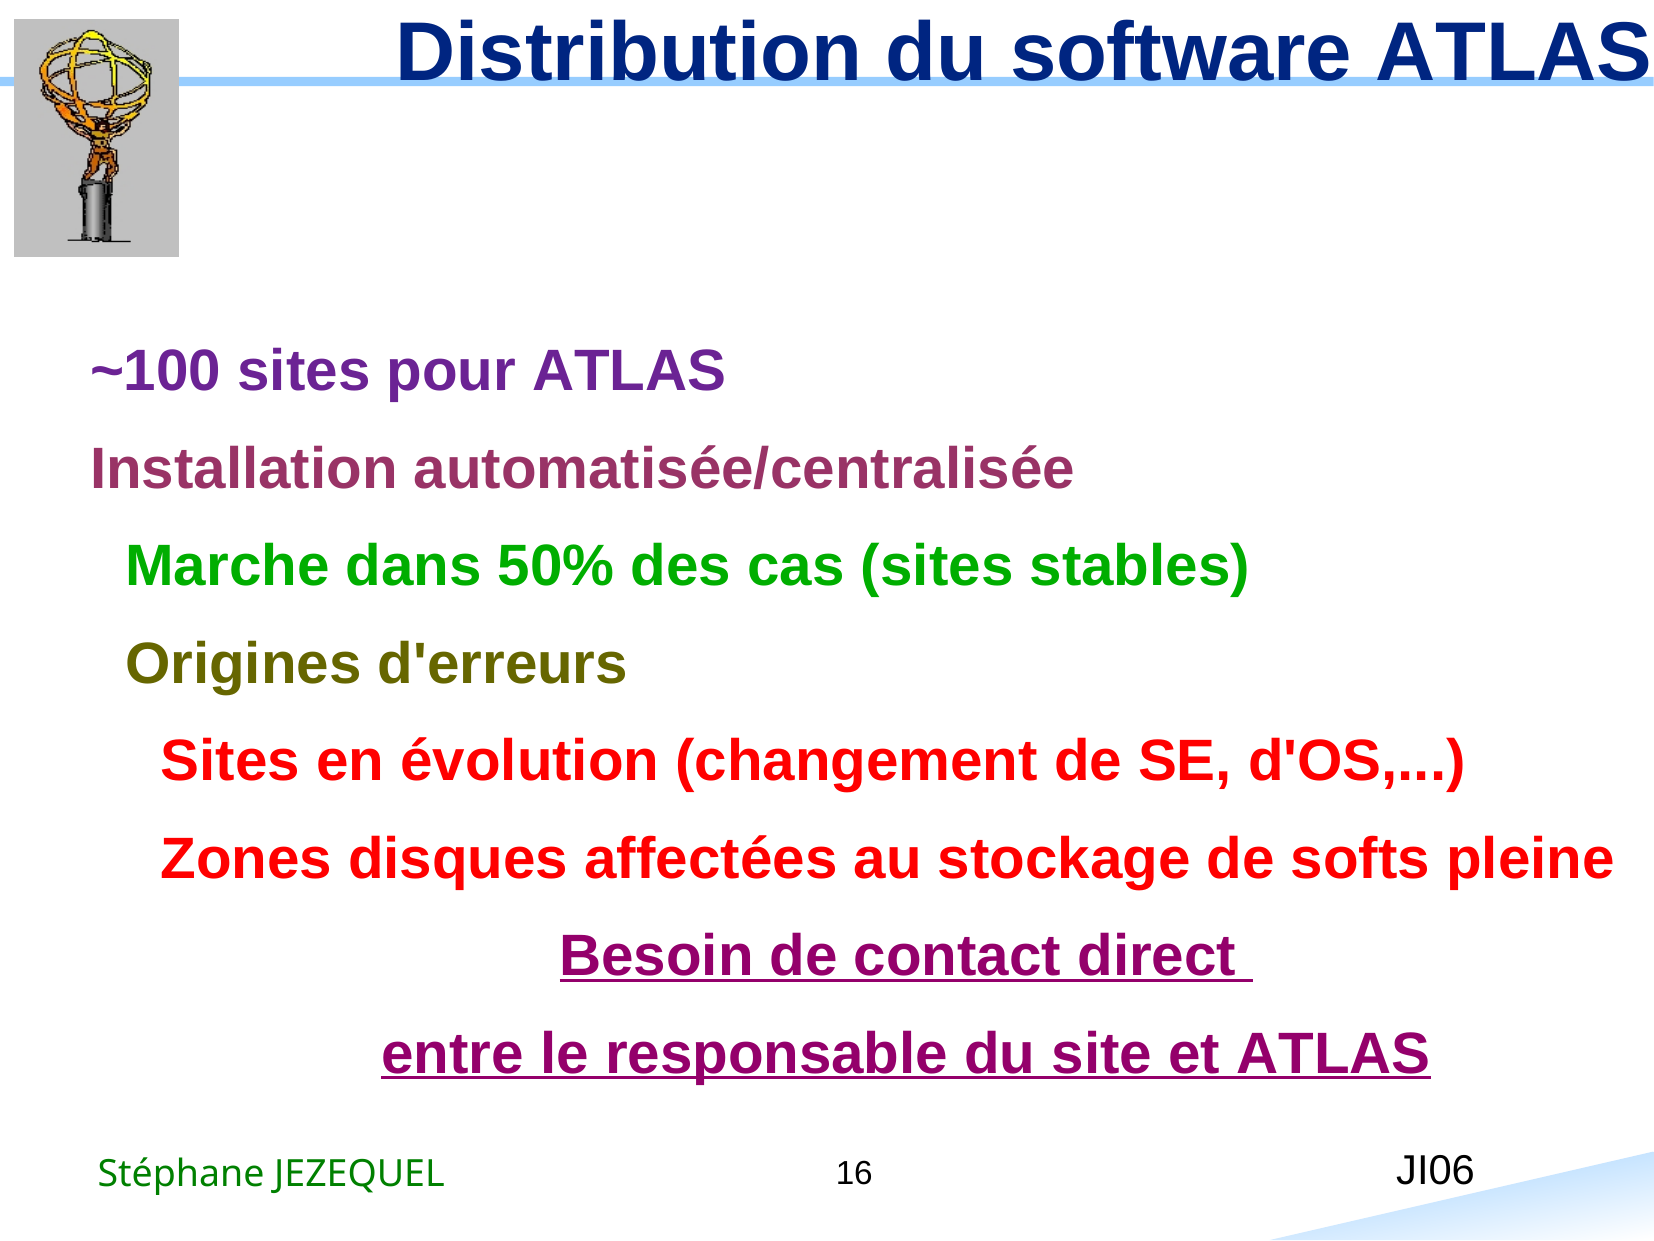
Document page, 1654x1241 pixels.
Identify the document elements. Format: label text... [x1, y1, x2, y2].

title Distribution du software ATLAS [85, 0, 1654, 104]
picture [14, 19, 179, 257]
text_box ~100 sites pour ATLAS Installation automatisée/centralisée Marche dans 50% des cas (sites stables) Origines d'erreurs Sites en évolution (changement de SE, d'OS,...) Zones disques affectées au stockage de softs pleine Besoin de contact direct entre le responsable du site et ATLAS [90, 305, 1653, 1170]
